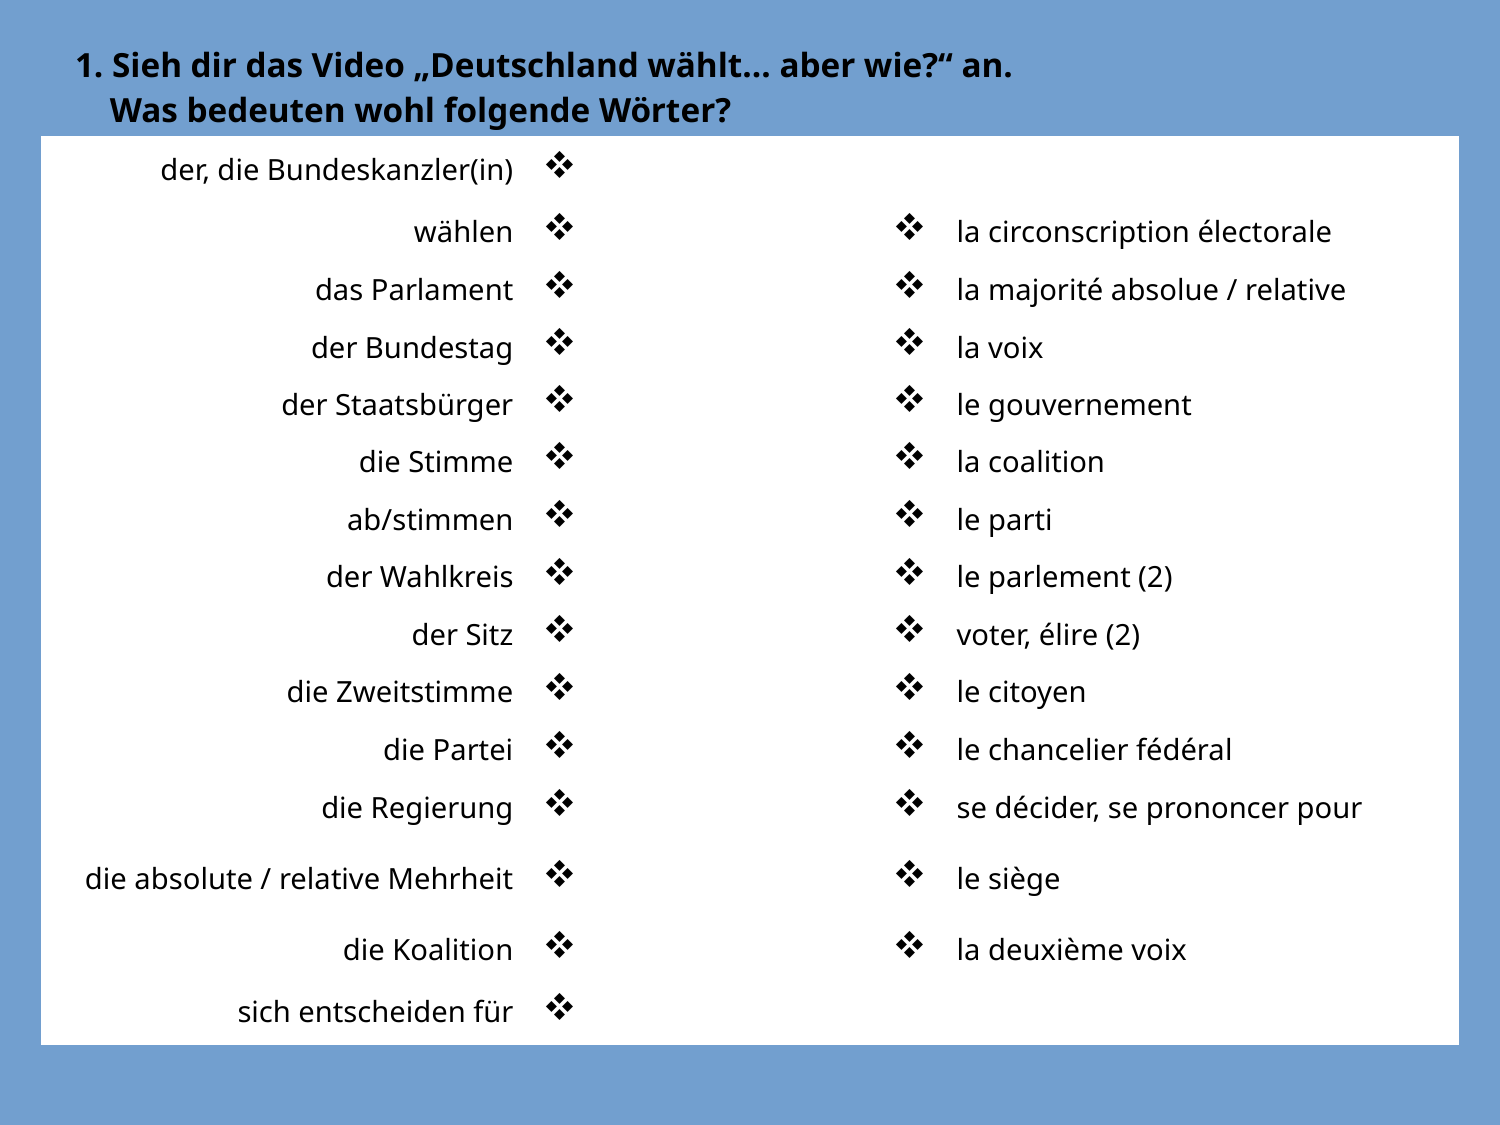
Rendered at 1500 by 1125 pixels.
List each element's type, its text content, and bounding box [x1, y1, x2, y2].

table_cell v [682, 778, 942, 836]
table_cell sich entscheiden für [41, 978, 528, 1045]
table_header [682, 136, 942, 203]
table_cell v [528, 605, 682, 663]
table_cell das Parlament [41, 260, 528, 318]
table_cell la voix [942, 318, 1459, 376]
table_cell v [682, 318, 942, 376]
table_cell v [682, 605, 942, 663]
table_cell die Koalition [41, 921, 528, 978]
table_cell le parlement (2) [942, 547, 1459, 605]
table_cell la deuxième voix [942, 921, 1459, 978]
table_cell v [528, 203, 682, 260]
table_cell le gouvernement [942, 376, 1459, 432]
table_cell v [528, 663, 682, 720]
table_cell v [682, 432, 942, 490]
table_cell le chancelier fédéral [942, 720, 1459, 778]
table_cell der Wahlkreis [41, 547, 528, 605]
table_cell v [682, 921, 942, 978]
table_cell der Bundestag [41, 318, 528, 376]
table_cell v [528, 921, 682, 978]
table_cell le siège [942, 836, 1459, 921]
table_cell v [528, 720, 682, 778]
table_cell v [528, 778, 682, 836]
table_cell v [682, 547, 942, 605]
table_cell v [682, 376, 942, 432]
table_cell die Partei [41, 720, 528, 778]
table_cell der Sitz [41, 605, 528, 663]
table_cell v [528, 978, 682, 1045]
table_cell le parti [942, 490, 1459, 547]
table_cell v [528, 376, 682, 432]
table_cell se décider, se prononcer pour [942, 778, 1459, 836]
table_cell [942, 978, 1459, 1045]
table_cell der Staatsbürger [41, 376, 528, 432]
table_header der, die Bundeskanzler(in) [41, 136, 528, 203]
table_cell die Zweitstimme [41, 663, 528, 720]
table_header v [528, 136, 682, 203]
table_cell die absolute / relative Mehrheit [41, 836, 528, 921]
table_cell v [528, 836, 682, 921]
table_cell v [682, 663, 942, 720]
table_header [942, 136, 1459, 203]
table_cell v [682, 260, 942, 318]
table_cell la majorité absolue / relative [942, 260, 1459, 318]
table_cell v [528, 260, 682, 318]
table_cell v [528, 432, 682, 490]
table_cell [682, 978, 942, 1045]
table_cell v [682, 490, 942, 547]
table_cell die Regierung [41, 778, 528, 836]
table_cell wählen [41, 203, 528, 260]
table_cell la circonscription électorale [942, 203, 1459, 260]
table_cell voter, élire (2) [942, 605, 1459, 663]
title 1. Sieh dir das Video „Deutschland wählt… aber wie?“ an. Was bedeuten wohl folgende Wörter? [75, 33, 1425, 136]
table_cell v [528, 490, 682, 547]
table_cell die Stimme [41, 432, 528, 490]
table_cell ab/stimmen [41, 490, 528, 547]
table_cell le citoyen [942, 663, 1459, 720]
table_cell v [682, 720, 942, 778]
table_cell v [528, 547, 682, 605]
table_cell la coalition [942, 432, 1459, 490]
table_cell v [682, 836, 942, 921]
table_cell v [528, 318, 682, 376]
table_cell v [682, 203, 942, 260]
